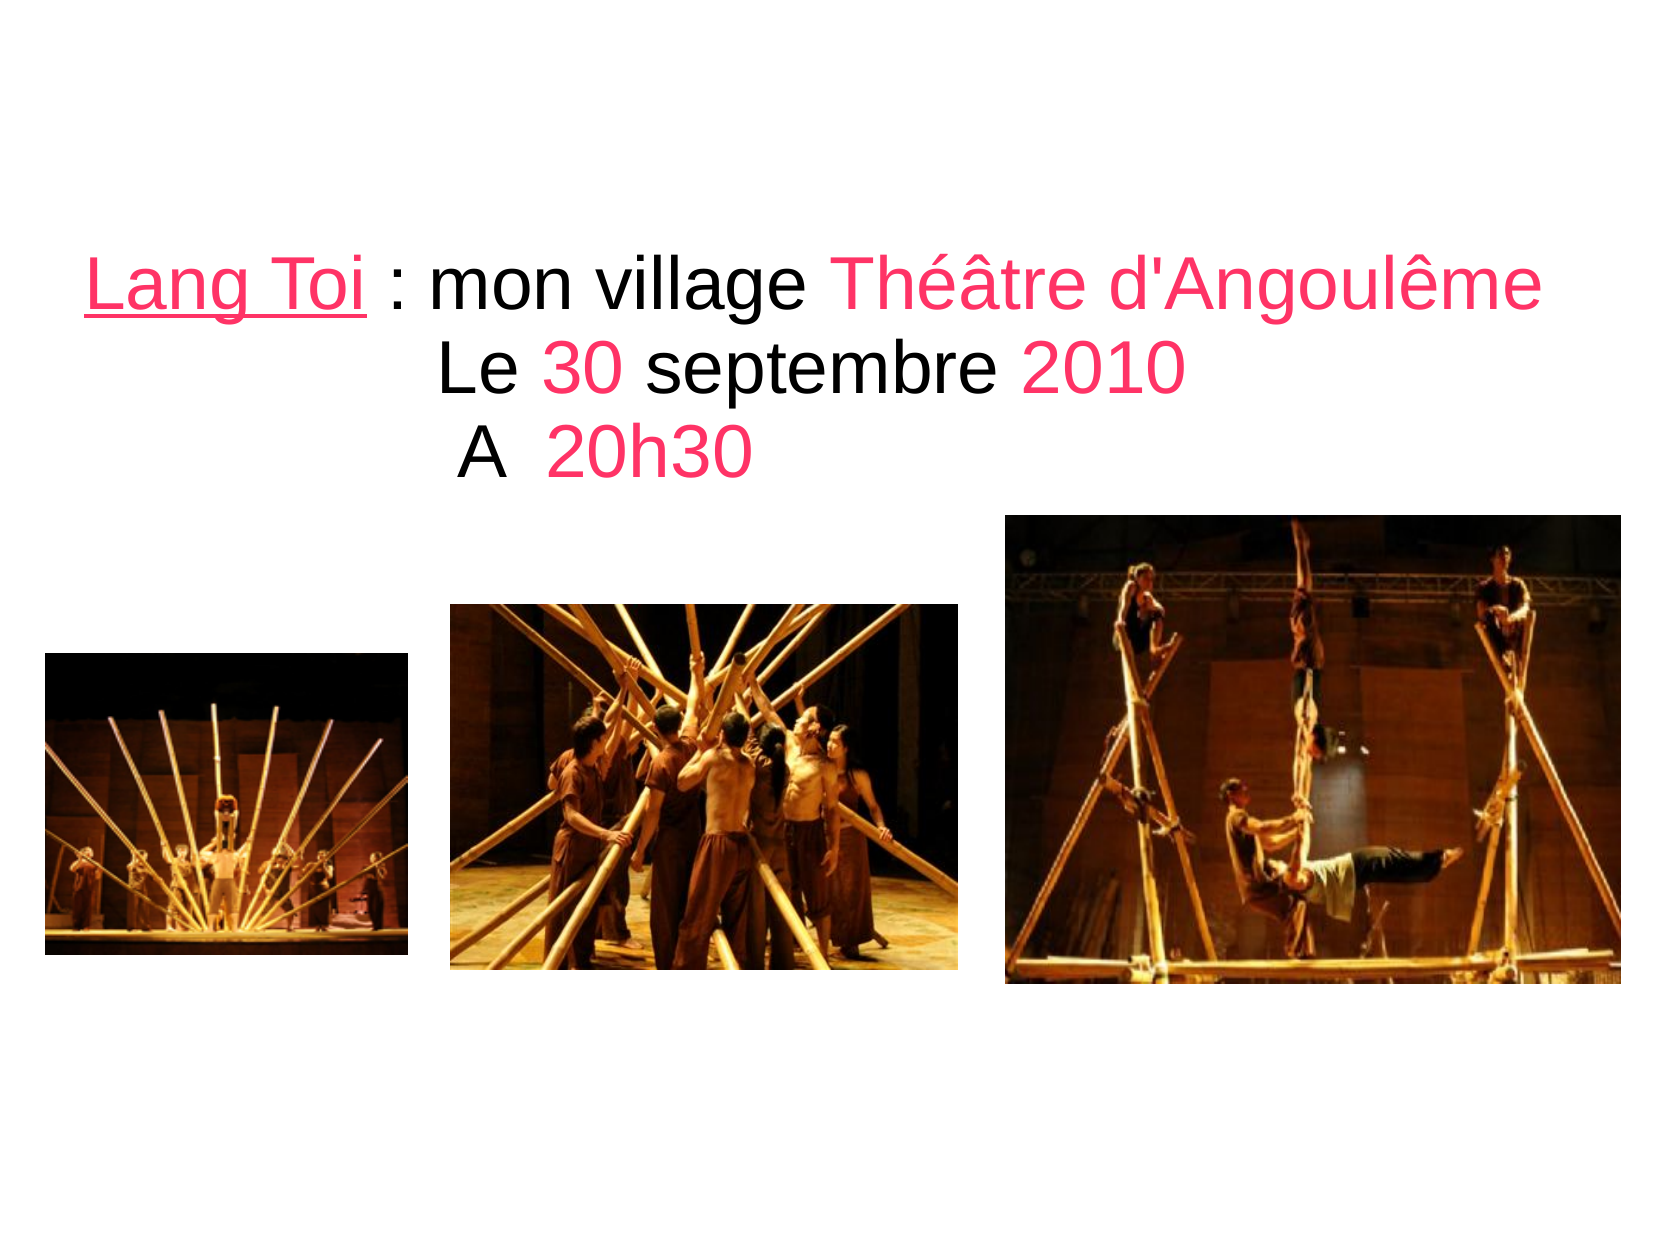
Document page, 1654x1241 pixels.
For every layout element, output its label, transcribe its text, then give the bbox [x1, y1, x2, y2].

picture [45, 653, 408, 955]
text_box Lang Toi : mon village Théâtre d'Angoulême Le 30 septembre 2010 A 20h30 [69, 234, 1654, 502]
picture [450, 604, 958, 970]
picture [1005, 515, 1621, 984]
